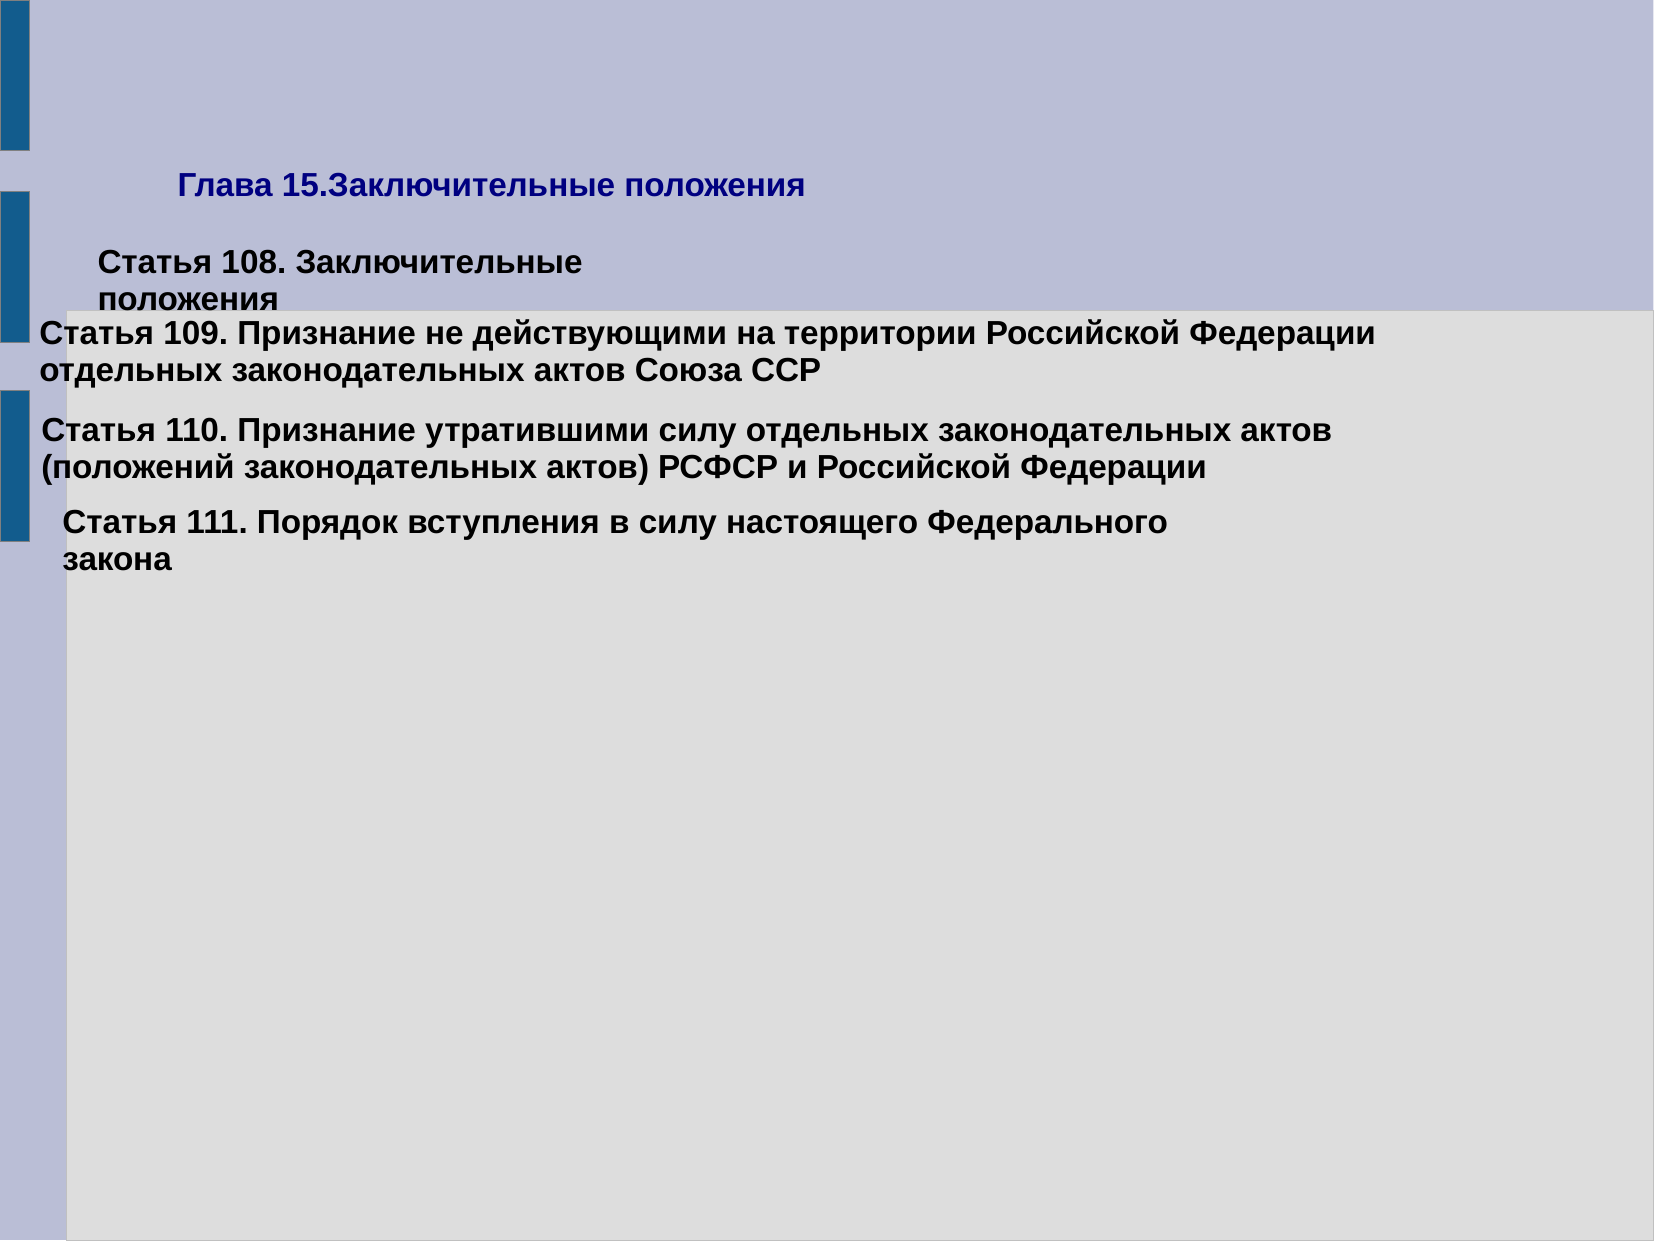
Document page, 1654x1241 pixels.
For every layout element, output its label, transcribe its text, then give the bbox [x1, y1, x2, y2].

text_box Статья 111. Порядок вступления в силу настоящего Федерального закона [47, 496, 1300, 597]
text_box Статья 108. Заключительные положения [82, 236, 789, 307]
text_box Статья 110. Признание утратившими силу отдельных законодательных актов (положений законодательных актов) РСФСР и Российской Федерации [26, 404, 1548, 544]
text_box Статья 109. Признание не действующими на территории Российской Федерации отдельных законодательных актов Союза ССР [24, 307, 1583, 447]
text_box Глава 15.Заключительные положения [153, 158, 831, 260]
